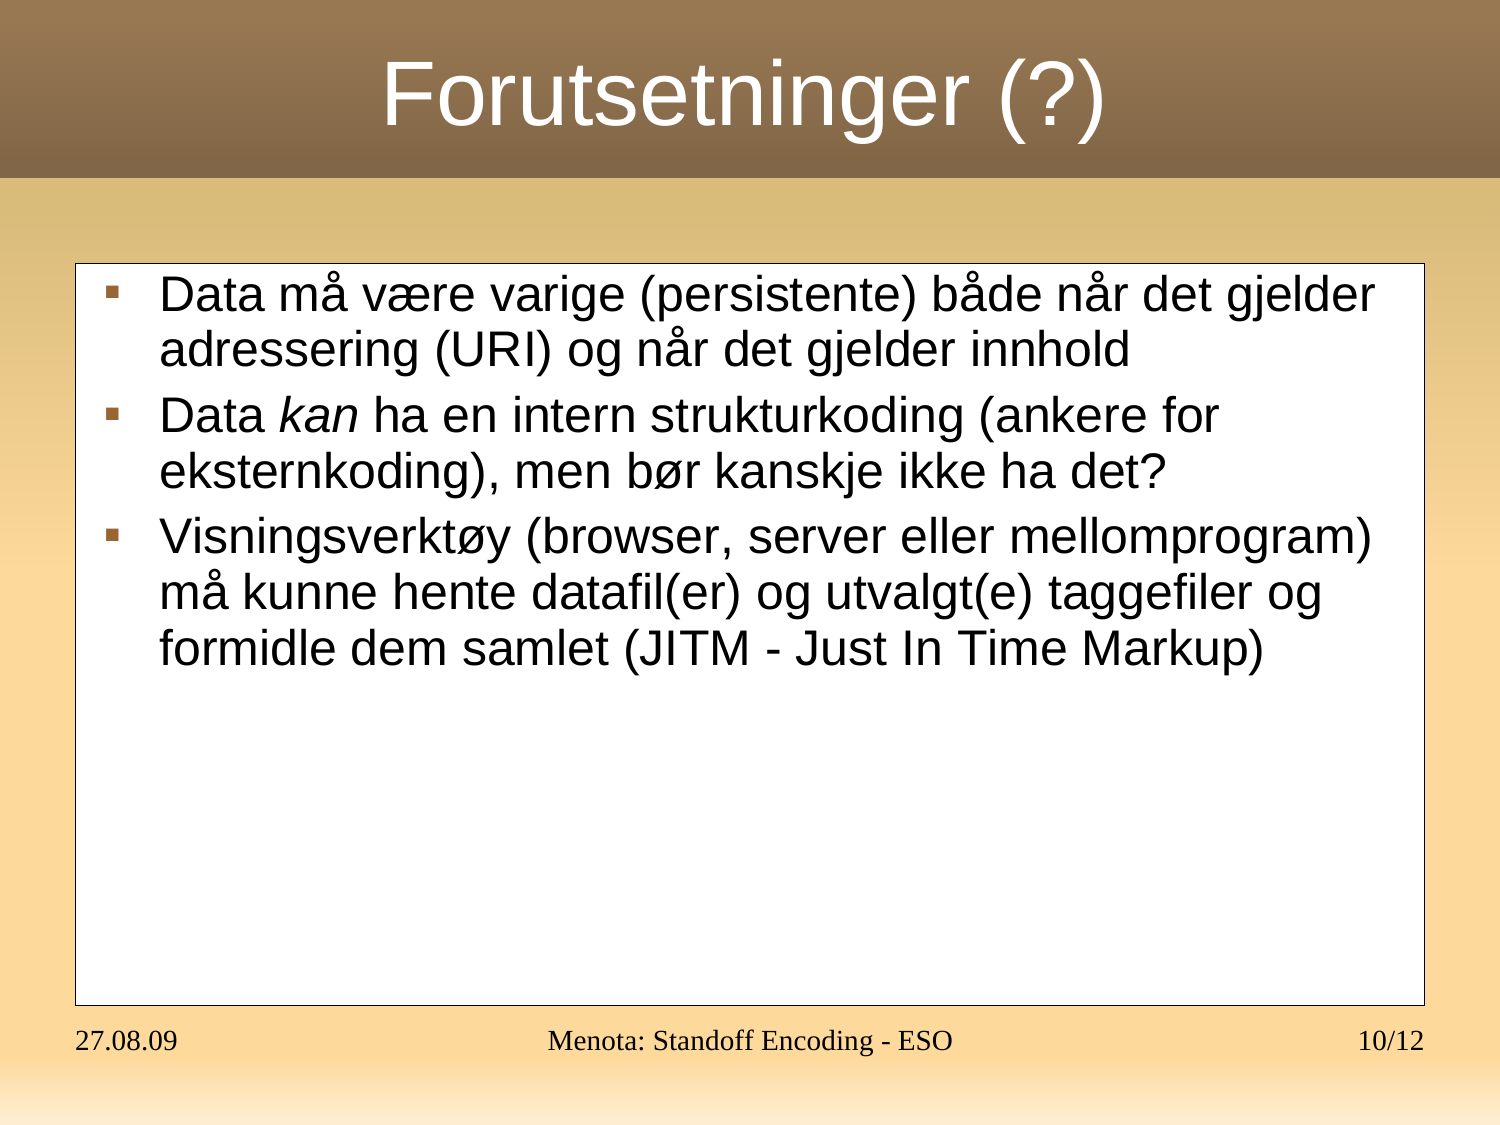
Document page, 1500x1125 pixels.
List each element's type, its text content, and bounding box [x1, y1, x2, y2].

picture [0, 0, 1500, 1125]
title Forutsetninger (?) [69, 0, 1420, 188]
list Data må være varige (persistente) både når det gjelder adressering (URI) og når det gjelder innhold Data kan ha en intern strukturkoding (ankere for eksternkoding), men bør kanskje ikke ha det? Visningsverktøy (browser, server eller mellomprogram) må kunne hente datafil(er) og utvalgt(e) taggefiler og formidle dem samlet (JITM - Just In Time Markup) [88, 265, 1439, 1009]
